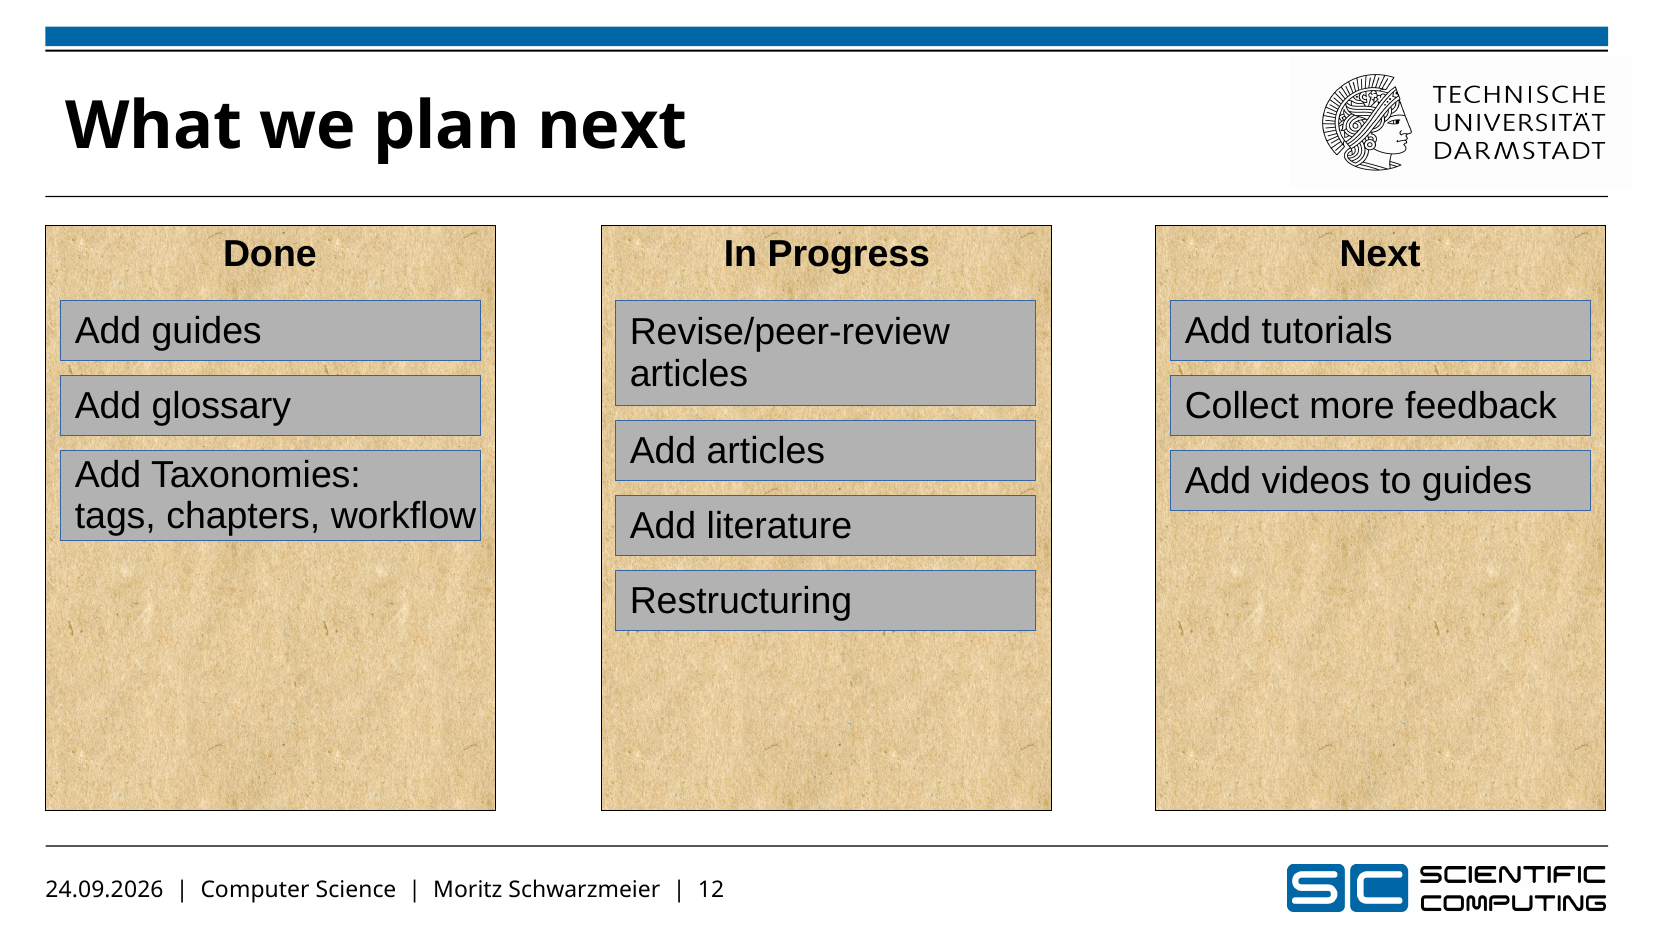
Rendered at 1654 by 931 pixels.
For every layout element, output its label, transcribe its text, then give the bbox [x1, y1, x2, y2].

text_box Next [1155, 225, 1606, 811]
text_box Add tutorials [1170, 300, 1591, 361]
text_box Collect more feedback [1170, 375, 1591, 436]
text_box Restructuring [615, 570, 1036, 631]
picture [1309, 57, 1633, 188]
text_box Add literature [615, 495, 1036, 556]
text_box Add articles [615, 420, 1036, 481]
text_box In Progress [601, 225, 1052, 811]
text_box Add Taxonomies: tags, chapters, workflow [60, 450, 481, 541]
text_box Done [45, 225, 496, 811]
text_box Add guides [60, 300, 481, 361]
text_box Add glossary [60, 375, 481, 436]
title What we plan next [64, 25, 1309, 221]
text_box Revise/peer-review articles [615, 300, 1036, 406]
text_box Add videos to guides [1170, 450, 1591, 511]
picture [1287, 864, 1606, 912]
